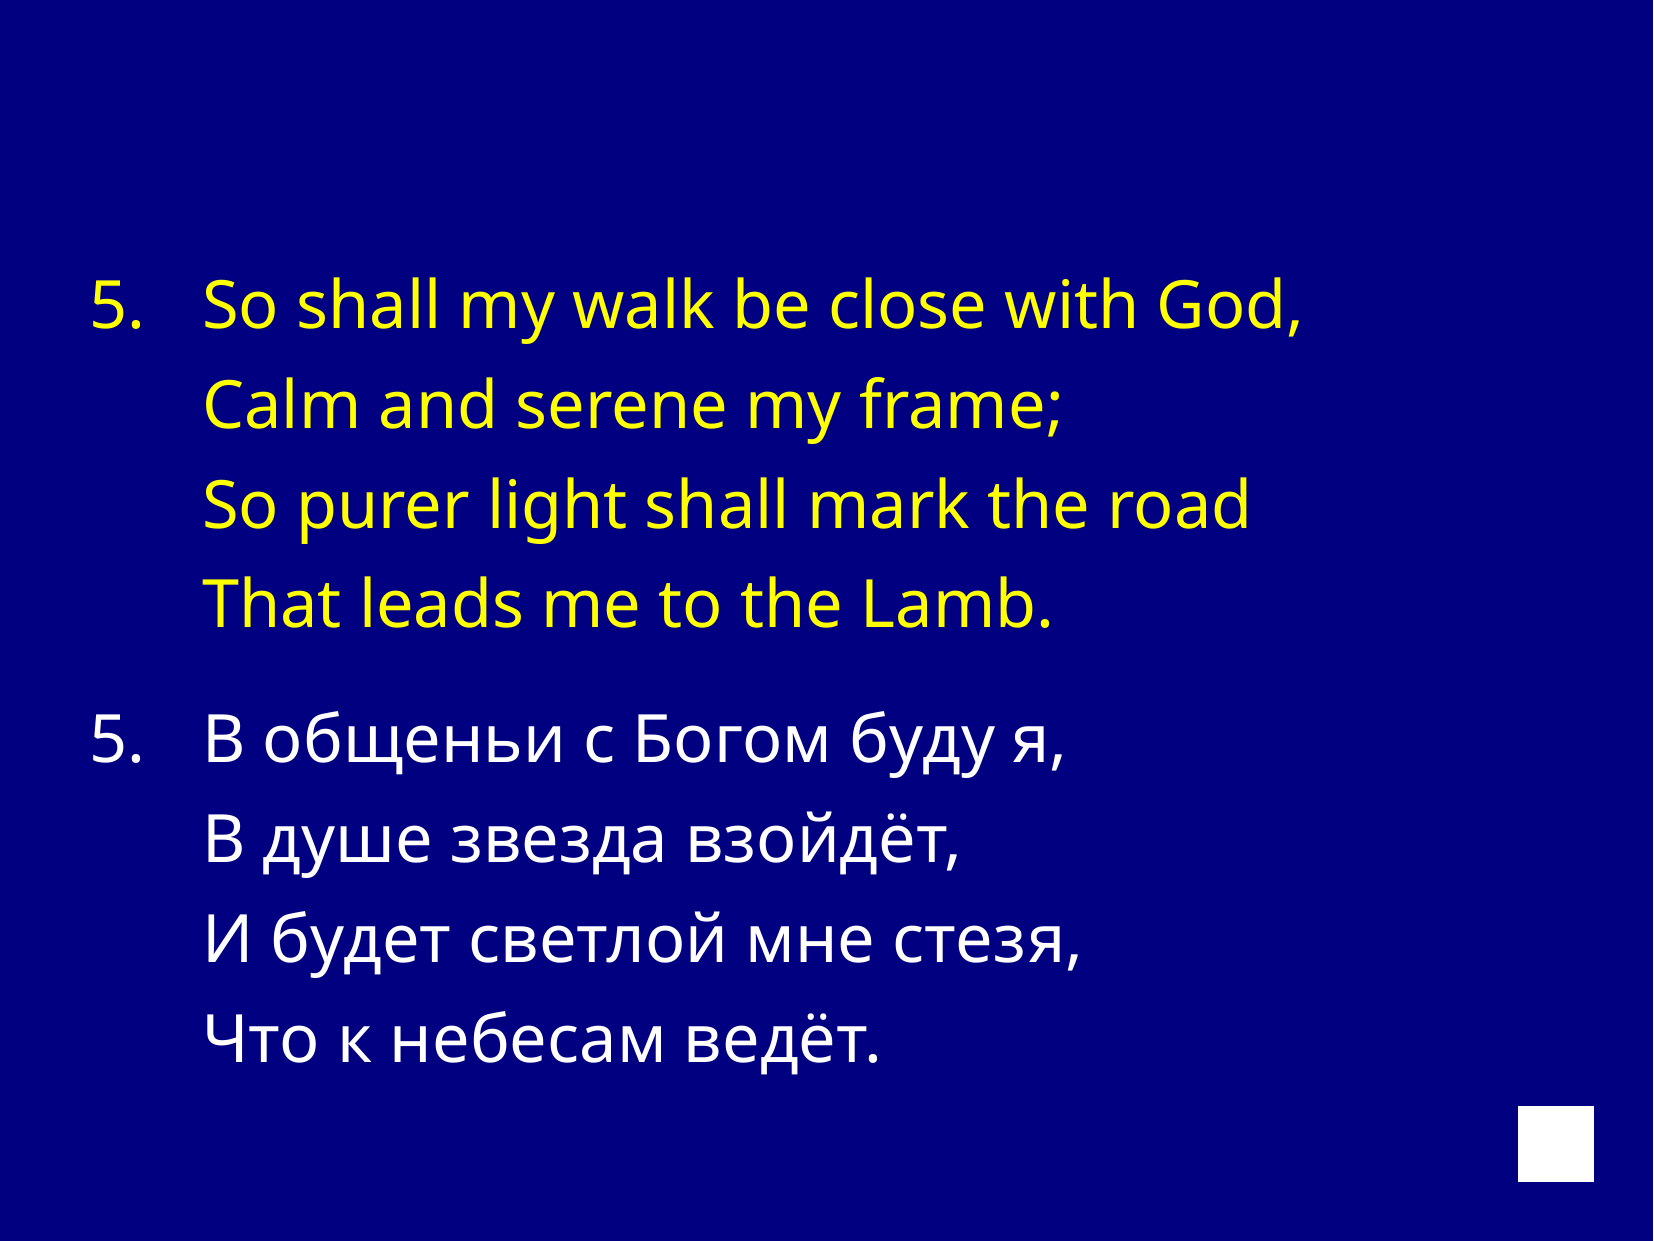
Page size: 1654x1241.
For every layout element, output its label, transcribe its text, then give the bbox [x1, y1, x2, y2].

text_box [1518, 1106, 1594, 1182]
text_box 5. So shall my walk be close with God, Calm and serene my frame; So purer light shall mark the road That leads me to the Lamb. [75, 150, 1576, 638]
text_box 5. В общеньи с Богом буду я, В душе звезда взойдёт, И будет светлой мне стезя, Что к небесам ведёт. [75, 675, 1576, 1163]
